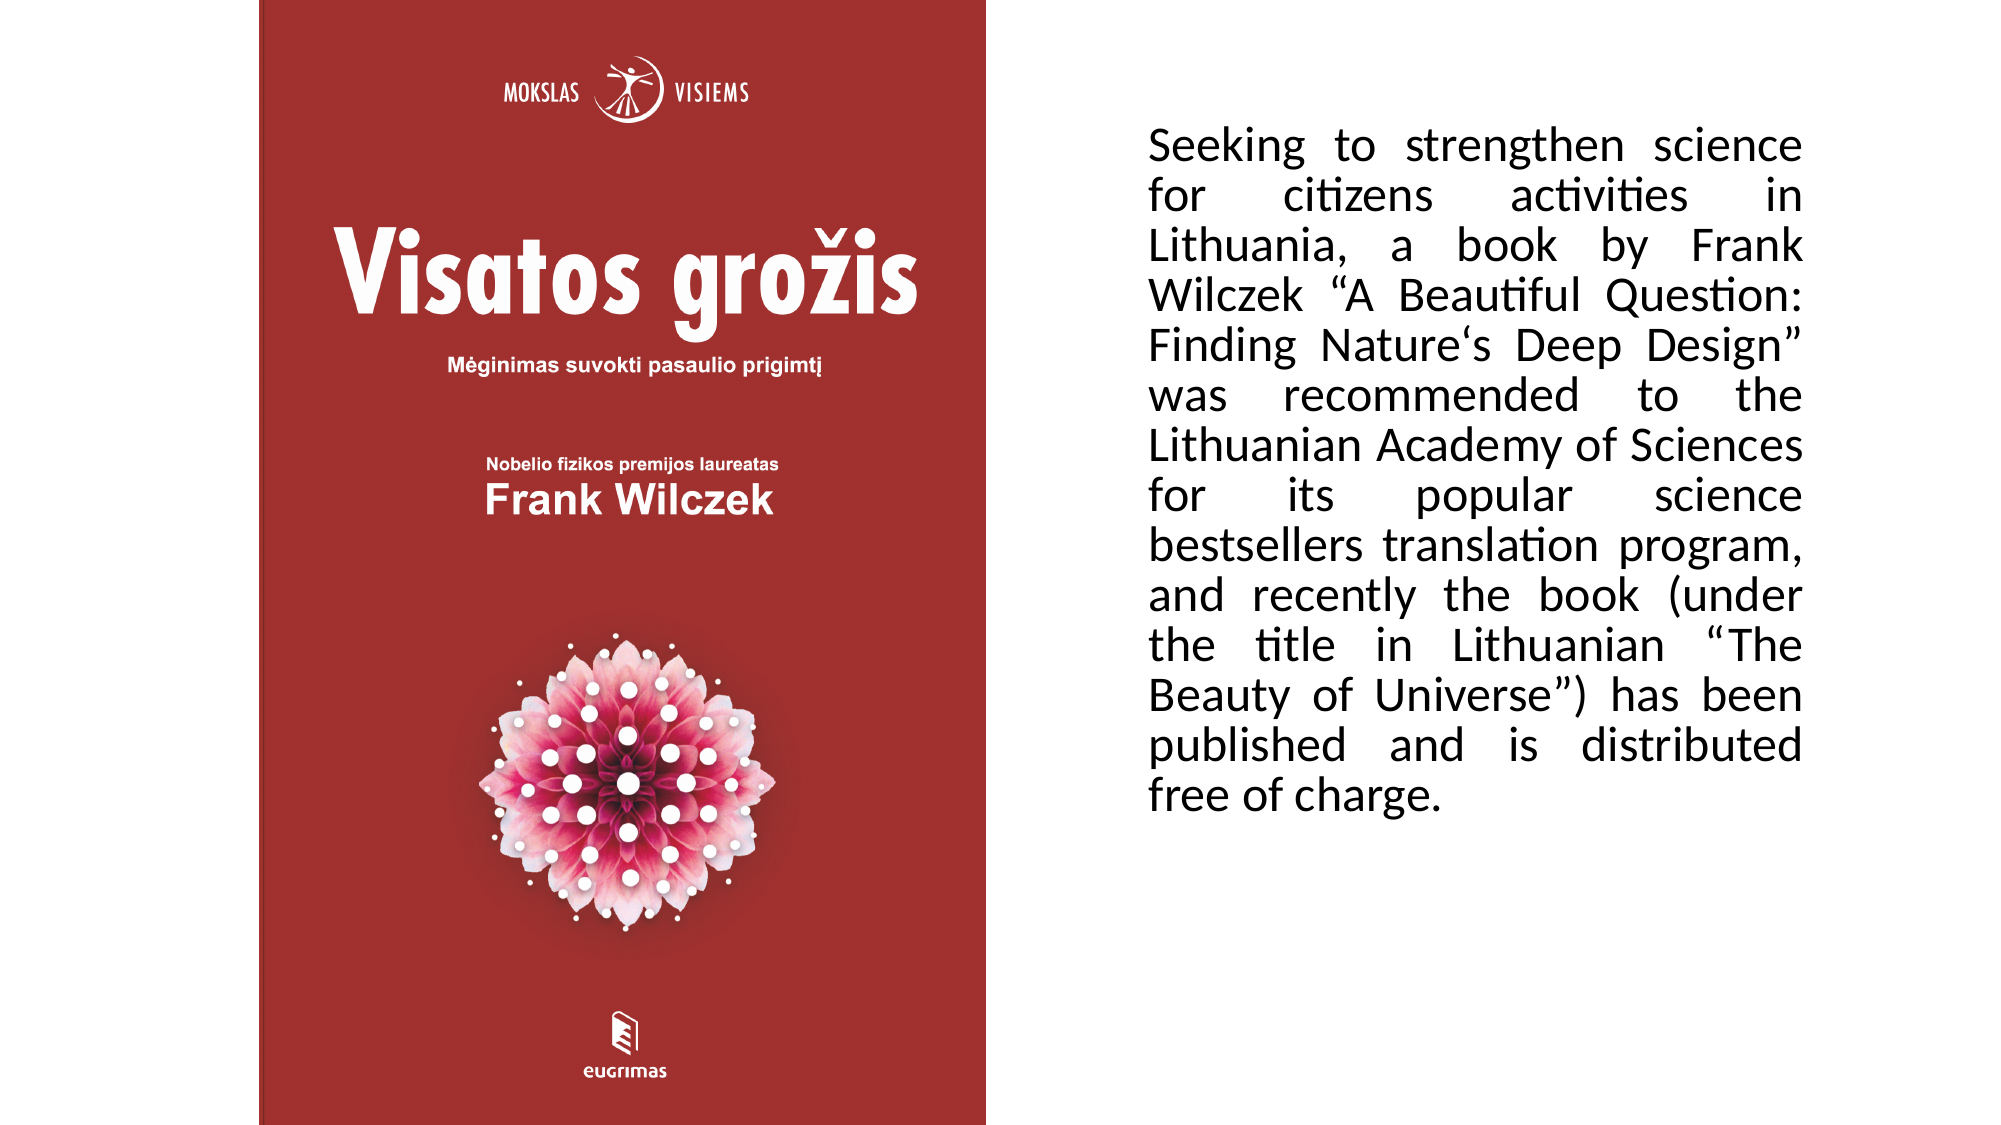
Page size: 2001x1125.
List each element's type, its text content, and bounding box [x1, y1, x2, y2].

picture [259, 0, 986, 1125]
text_box Seeking to strengthen science for citizens activities in Lithuania, a book by Frank Wilczek “A Beautiful Question: Finding Nature‘s Deep Design” was recommended to the Lithuanian Academy of Sciences for its popular science bestsellers translation program, and recently the book (under the title in Lithuanian “The Beauty of Universe”) has been published and is distributed free of charge. [1134, 116, 1819, 831]
